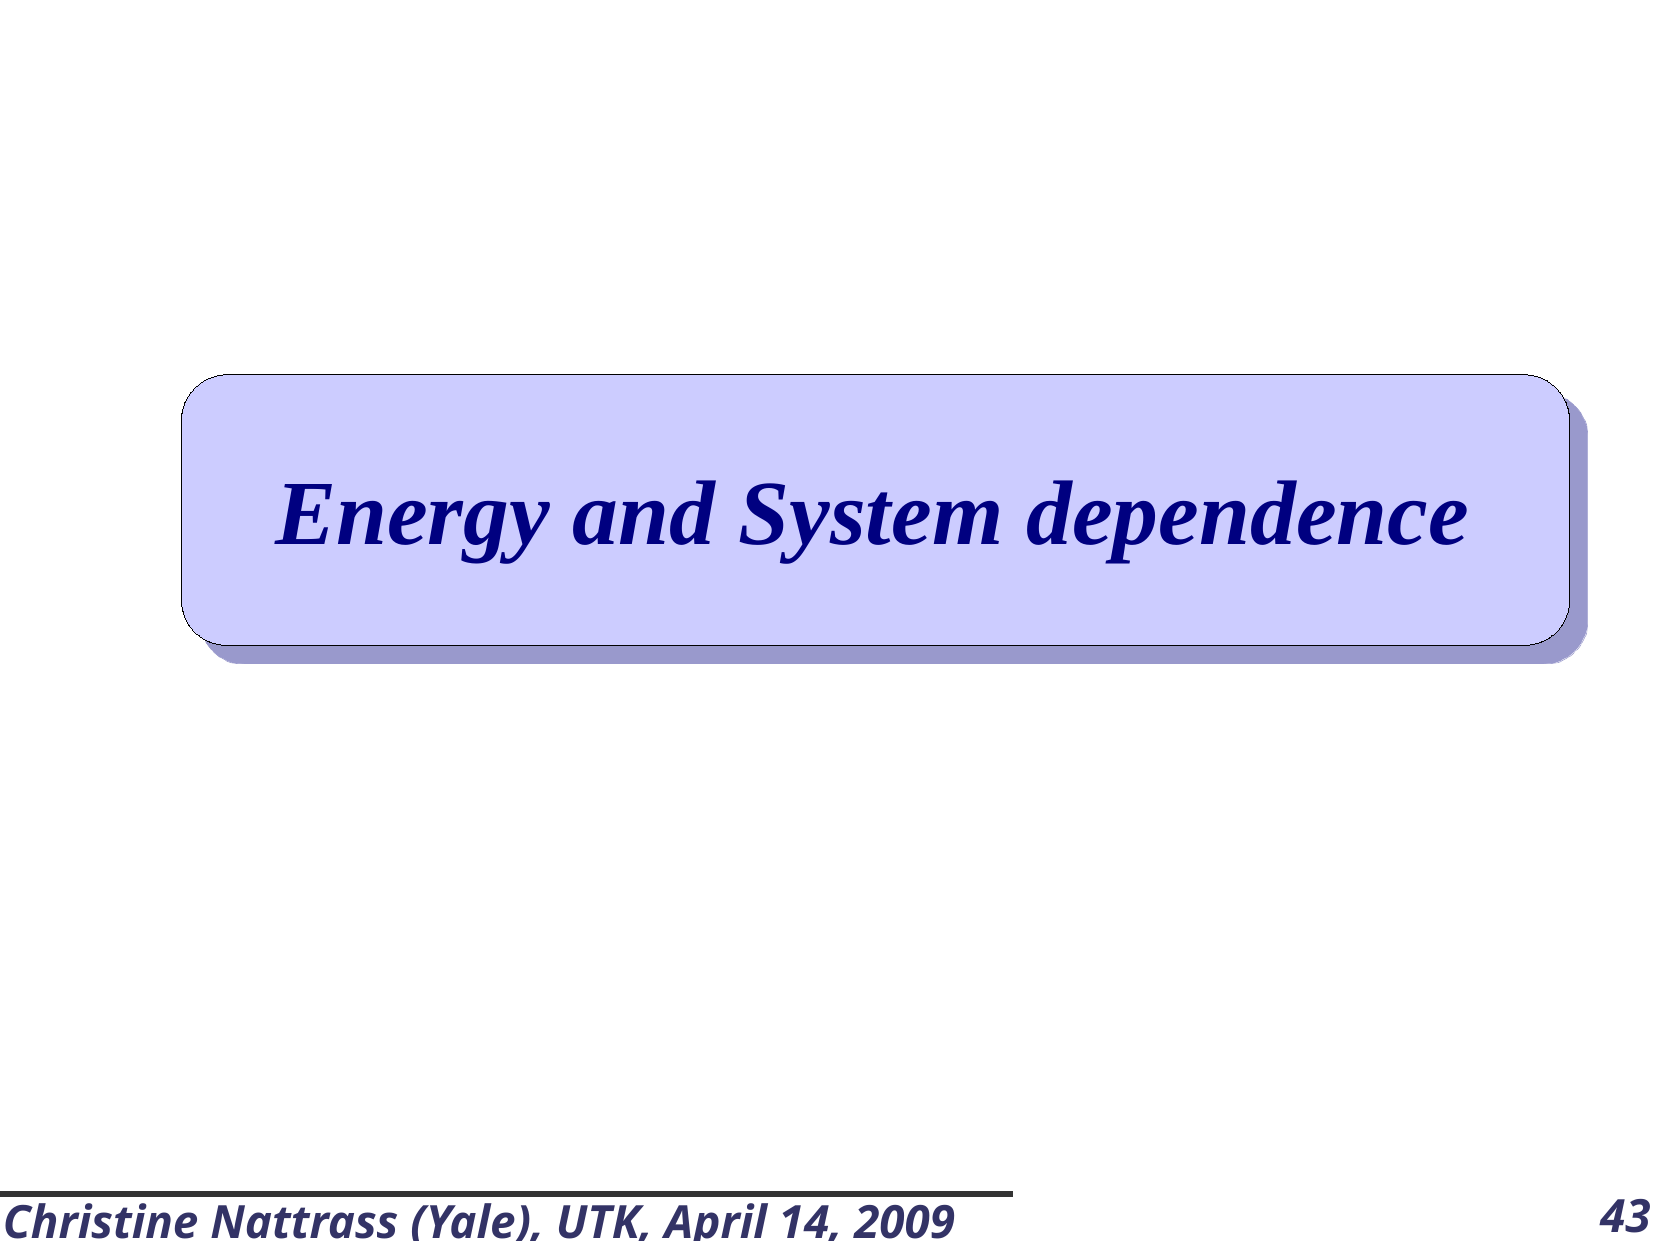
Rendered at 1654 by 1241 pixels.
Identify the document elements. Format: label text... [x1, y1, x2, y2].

text_box [1565, 400, 1570, 620]
title Energy and System dependence [181, 373, 1565, 653]
